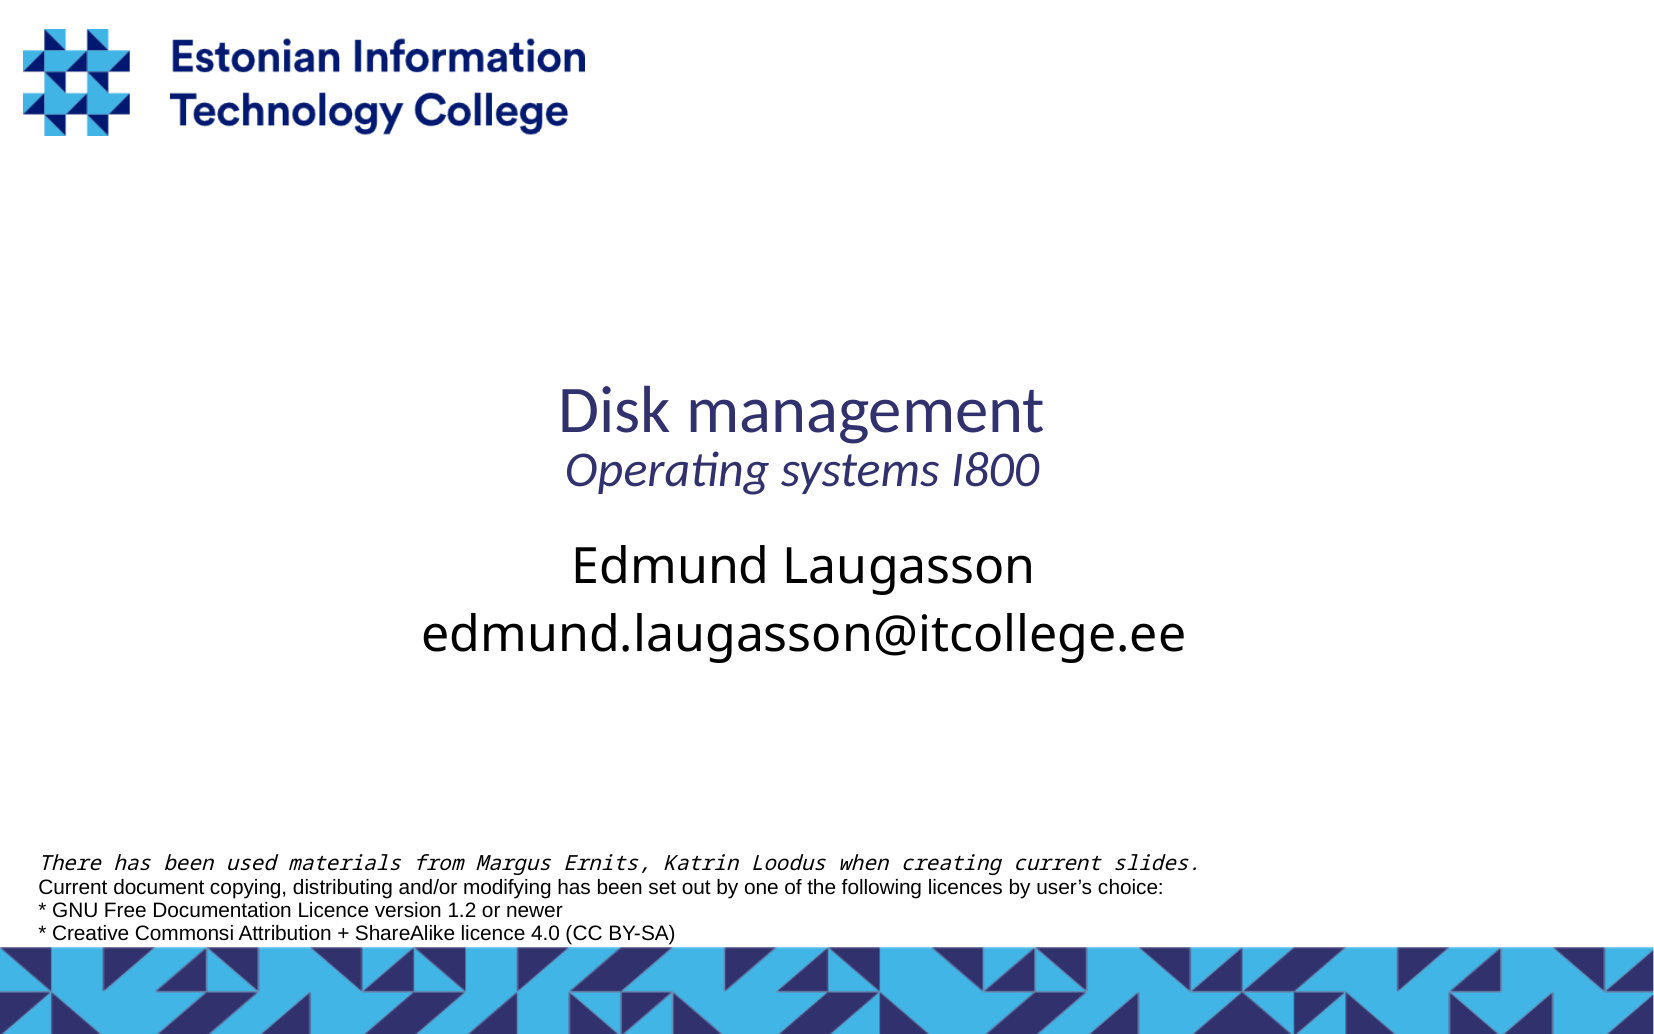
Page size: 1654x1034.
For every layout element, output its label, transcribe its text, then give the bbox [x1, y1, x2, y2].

subtitle Edmund Laugasson edmund.laugasson@itcollege.ee [236, 532, 1372, 665]
picture [23, 29, 585, 136]
text_box There has been used materials from Margus Ernits, Katrin Loodus when creating current slides. [23, 840, 1229, 880]
title Disk management Operating systems I800 [234, 346, 1371, 535]
text_box Current document copying, distributing and/or modifying has been set out by one of the following licences by user’s choice: * GNU Free Documentation Licence version 1.2 or newer * Creative Commonsi Attribution + ShareAlike licence 4.0 (CC BY-SA) [23, 868, 1642, 954]
